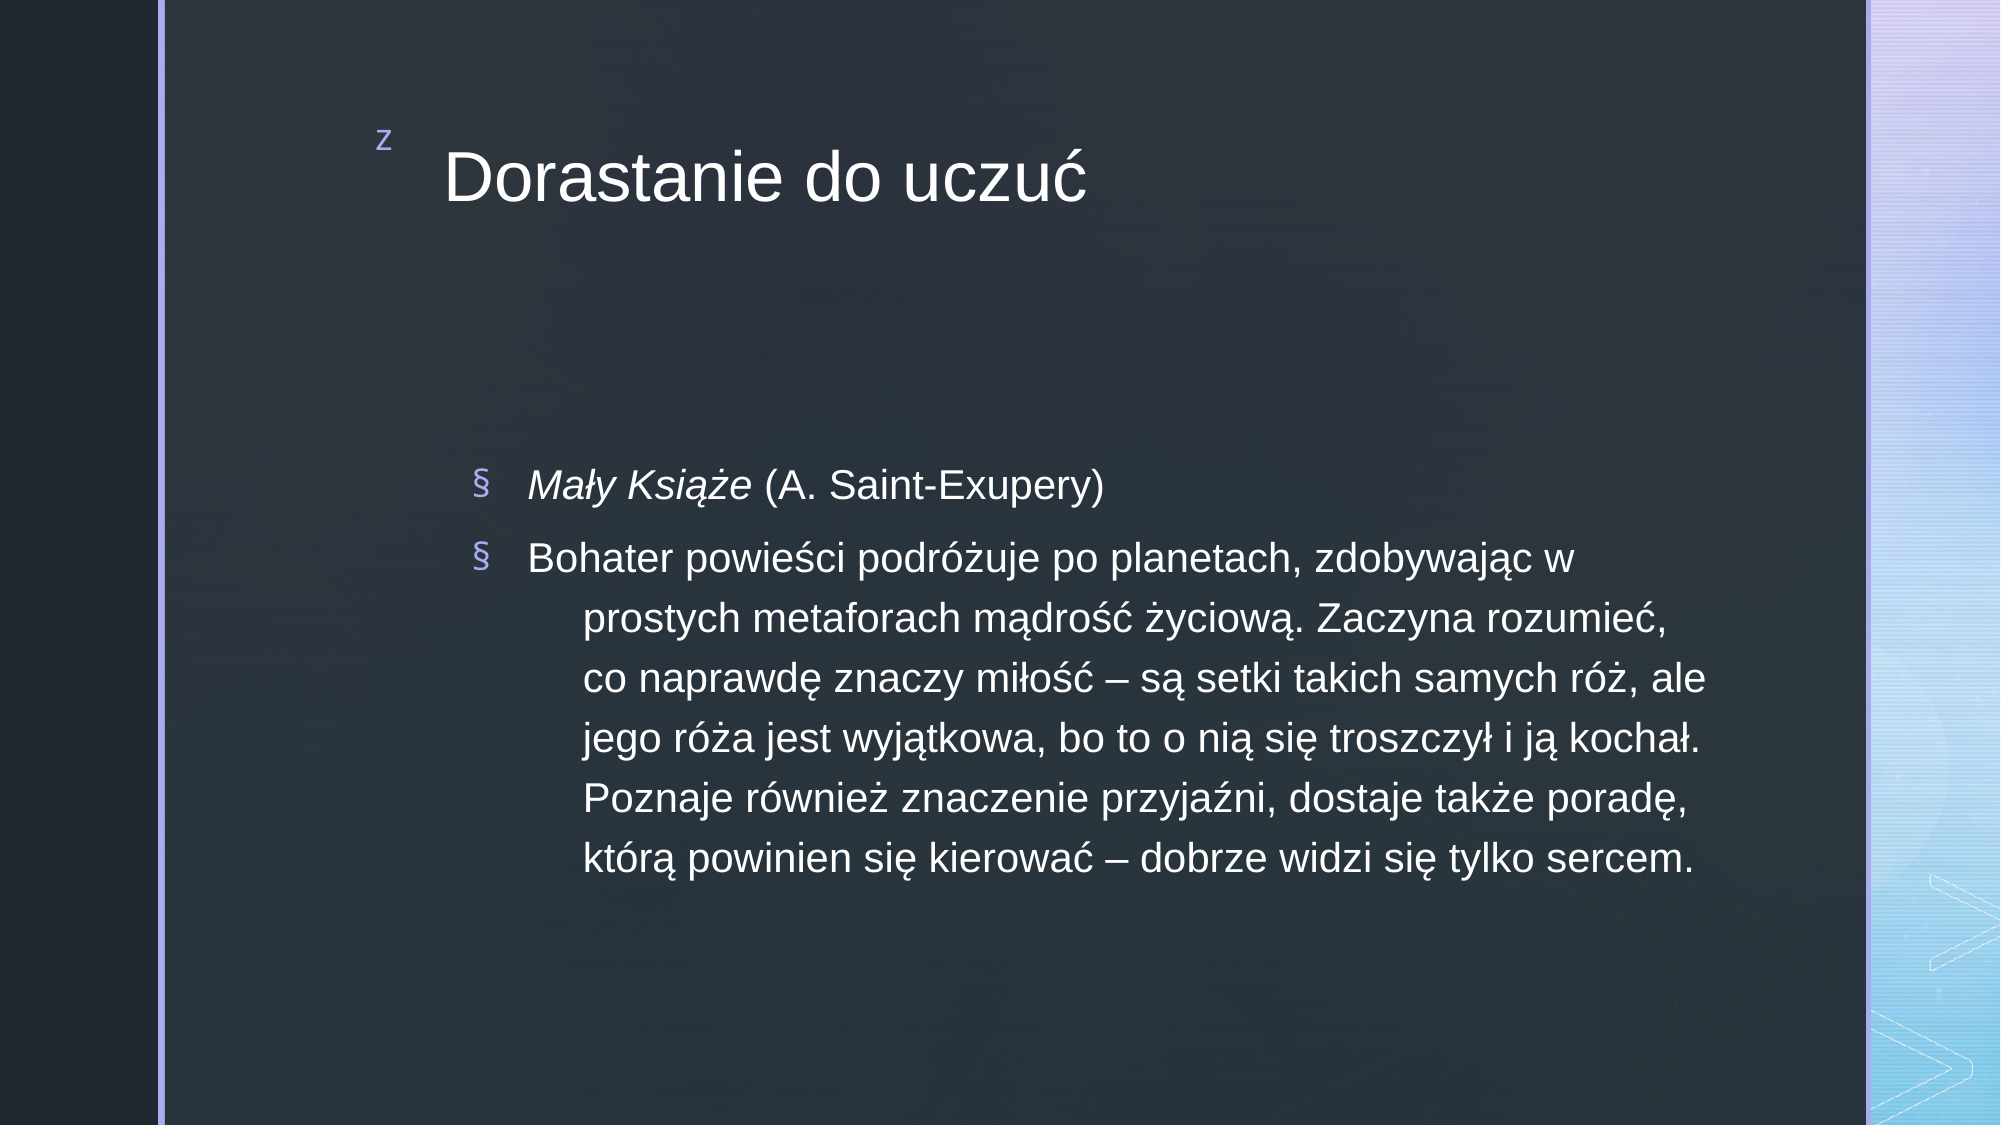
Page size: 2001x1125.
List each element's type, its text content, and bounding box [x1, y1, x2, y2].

list Mały Książe (A. Saint-Exupery) Bohater powieści podróżuje po planetach, zdobywając w prostych metaforach mądrość życiową. Zaczyna rozumieć, co naprawdę znaczy miłość – są setki takich samych róż, ale jego róża jest wyjątkowa, bo to o nią się troszczył i ją kochał. Poznaje również znaczenie przyjaźni, dostaje także poradę, którą powinien się kierować – dobrze widzi się tylko sercem. [454, 336, 1734, 993]
title Dorastanie do uczuć [428, 132, 1734, 310]
